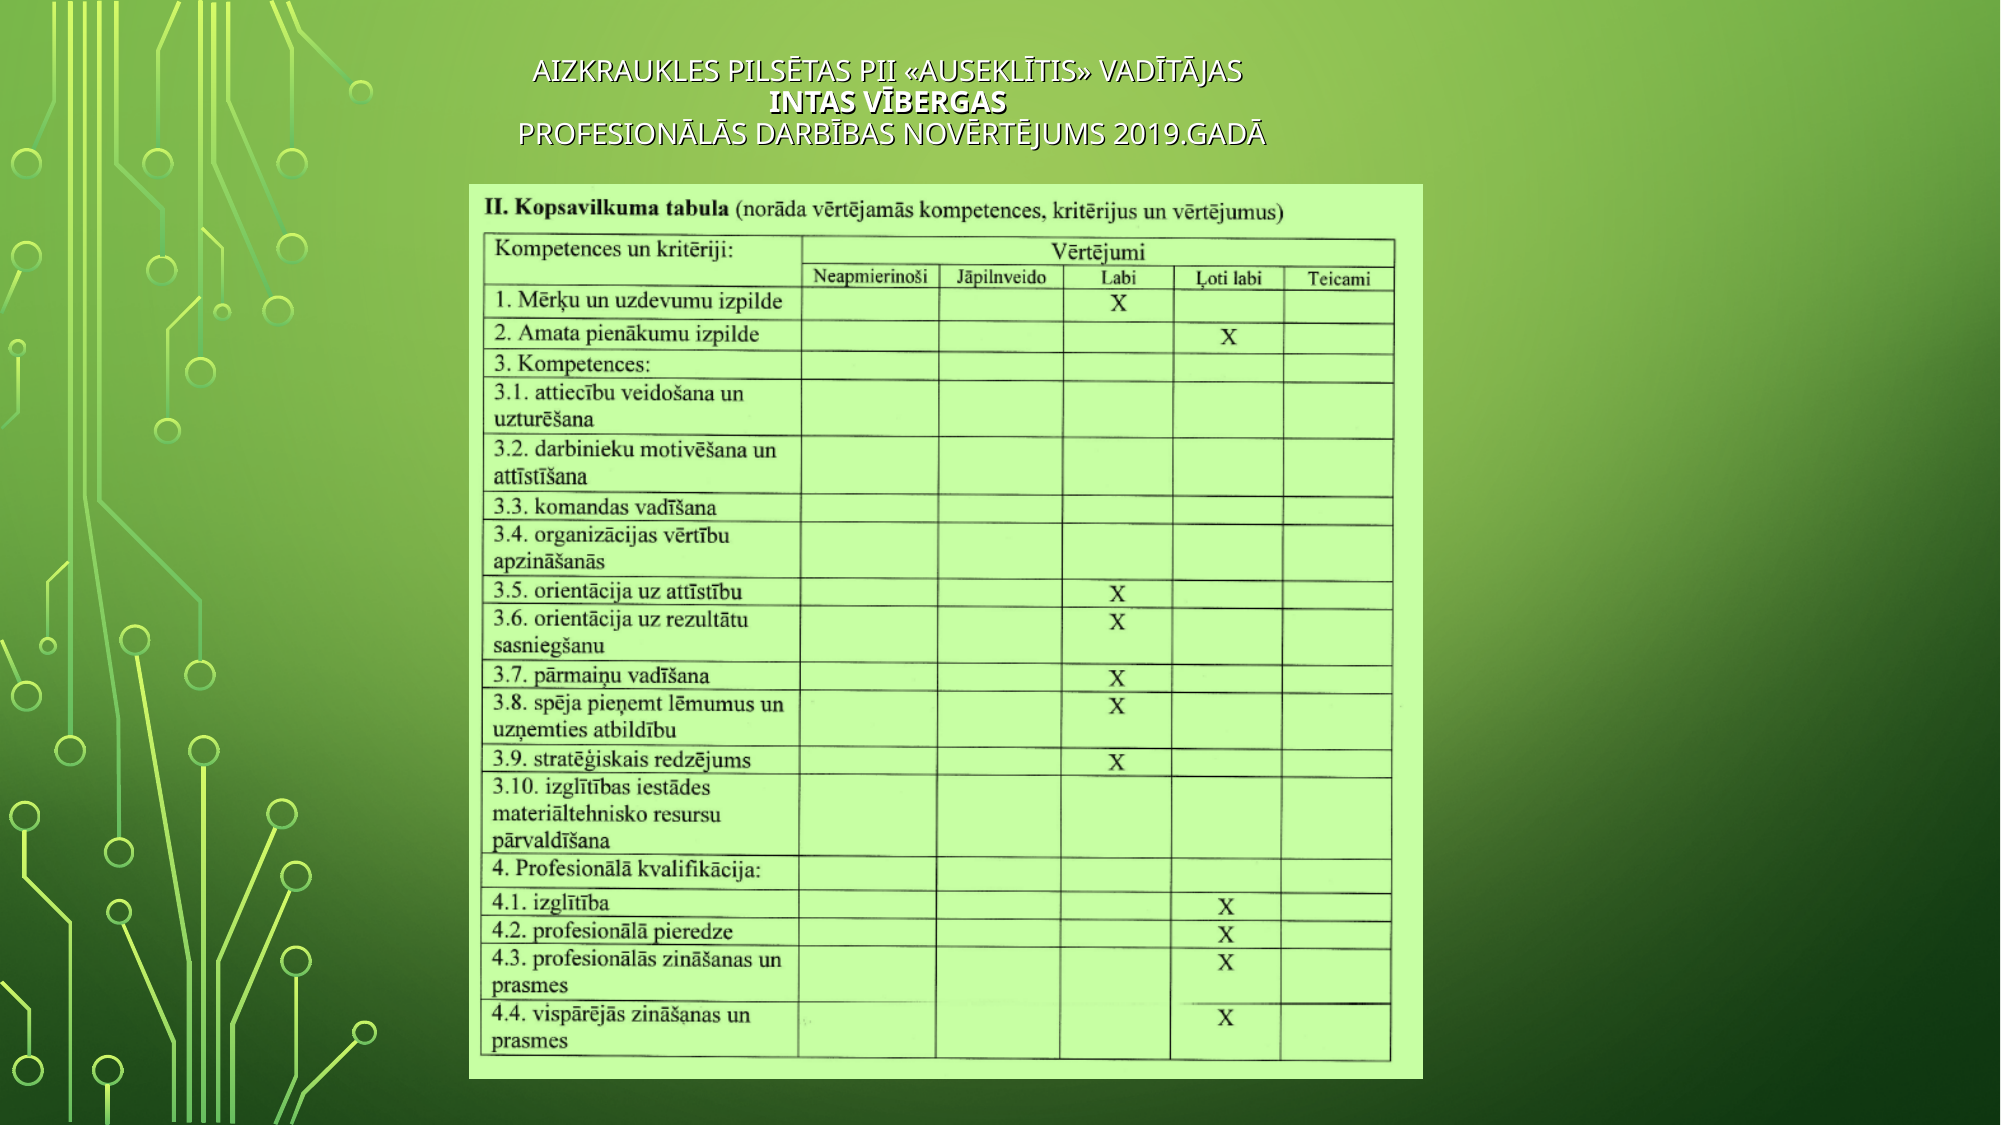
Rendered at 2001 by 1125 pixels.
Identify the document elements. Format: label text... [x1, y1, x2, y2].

picture [469, 184, 1423, 1079]
title Aizkraukles pilsētas PII «AUSEKLĪTIS» VADĪTĀJAS INTAS VĪBERGAS PROFESIONĀLĀS DARBĪBAS NOVĒRTĒJUMS 2019.GADĀ [328, 46, 1455, 159]
